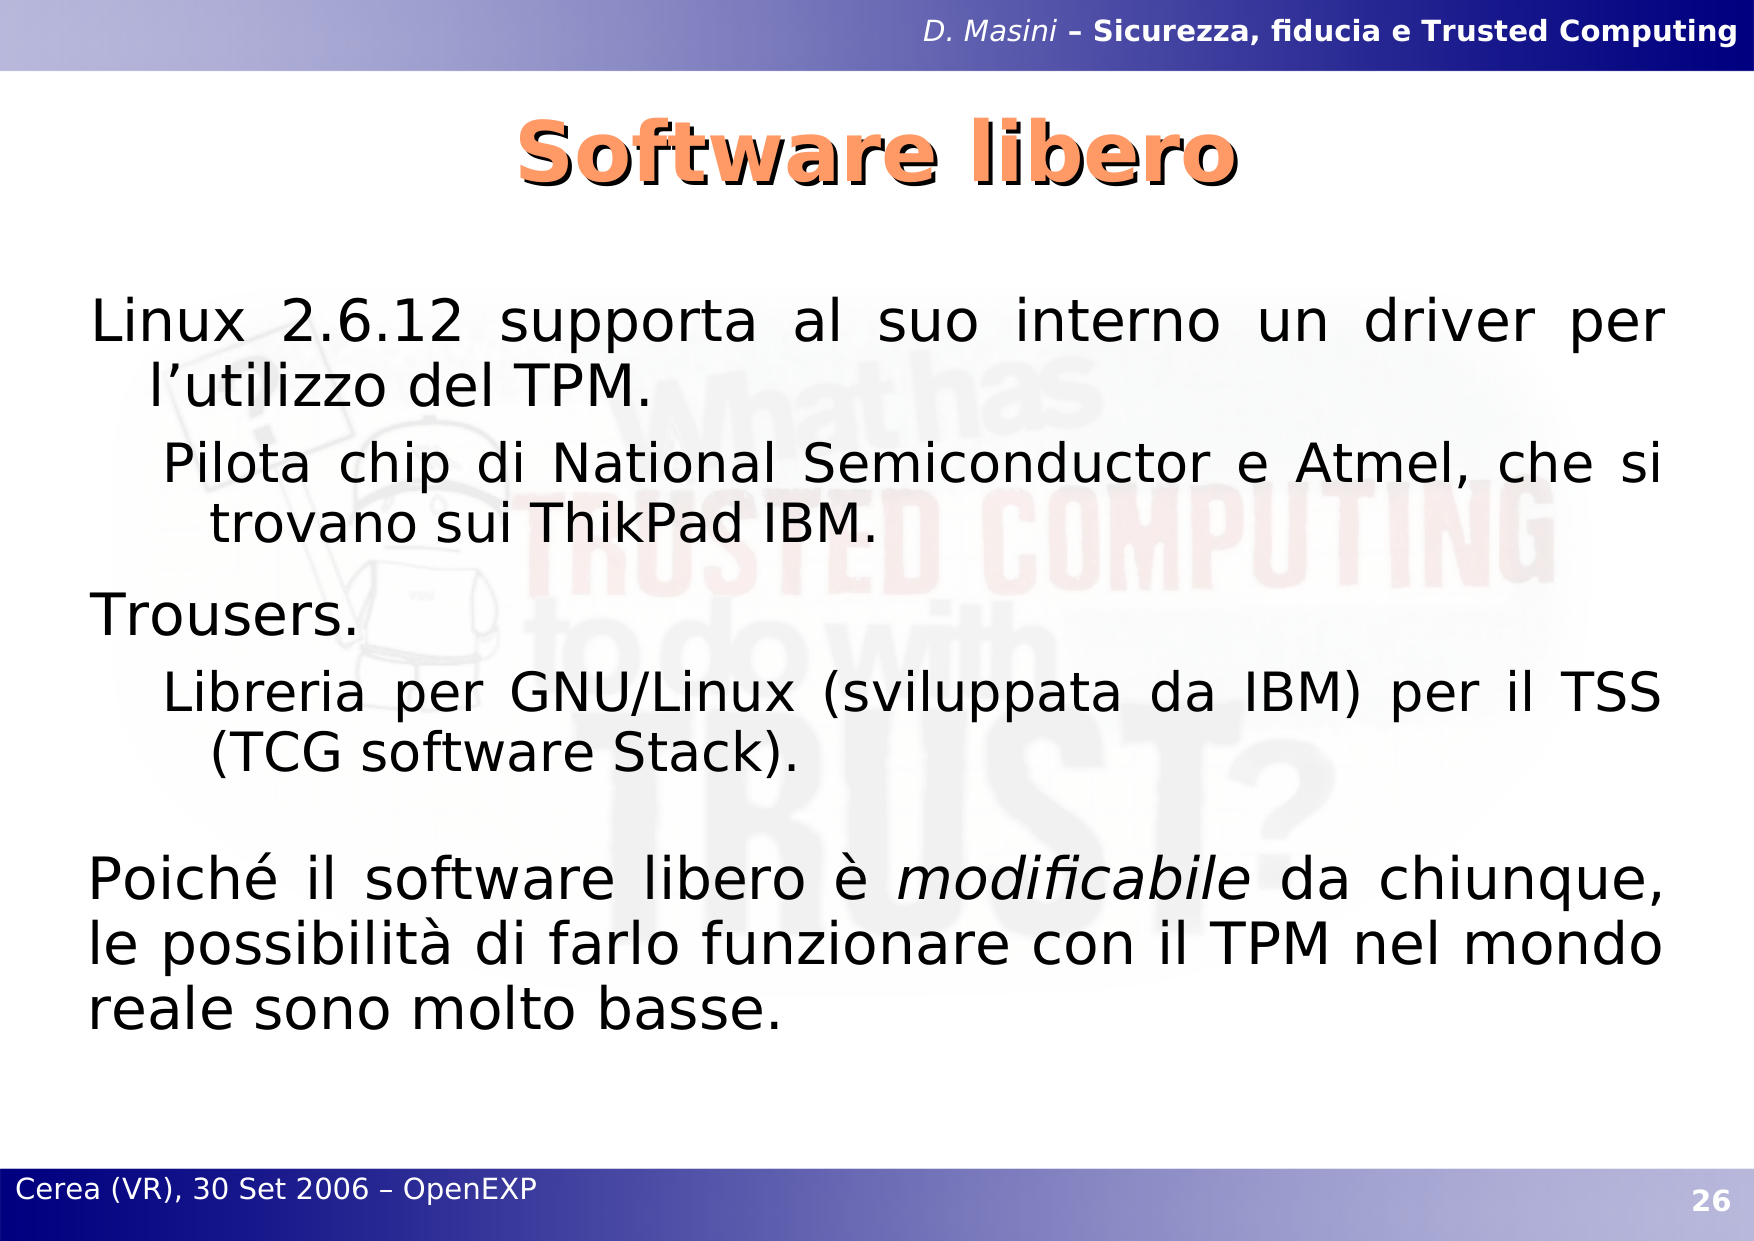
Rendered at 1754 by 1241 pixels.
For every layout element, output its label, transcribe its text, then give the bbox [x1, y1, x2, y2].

text_box D. Masini – Sicurezza, fiducia e Trusted Computing [602, 7, 1754, 63]
list Linux 2.6.12 supporta al suo interno un driver per l’utilizzo del TPM. Pilota chip di National Semiconductor e Atmel, che si trovano sui ThikPad IBM. Trousers. Libreria per GNU/Linux (sviluppata da IBM) per il TSS (TCG software Stack). Poiché il software libero è modificabile da chiunque, le possibilità di farlo funzionare con il TPM nel mondo reale sono molto basse. [87, 289, 1666, 1108]
title Software libero [87, 49, 1666, 257]
text_box Cerea (VR), 30 Set 2006 – OpenEXP [0, 1175, 1314, 1234]
picture [0, 0, 1754, 1241]
text_box <numero> [1641, 1185, 1732, 1223]
